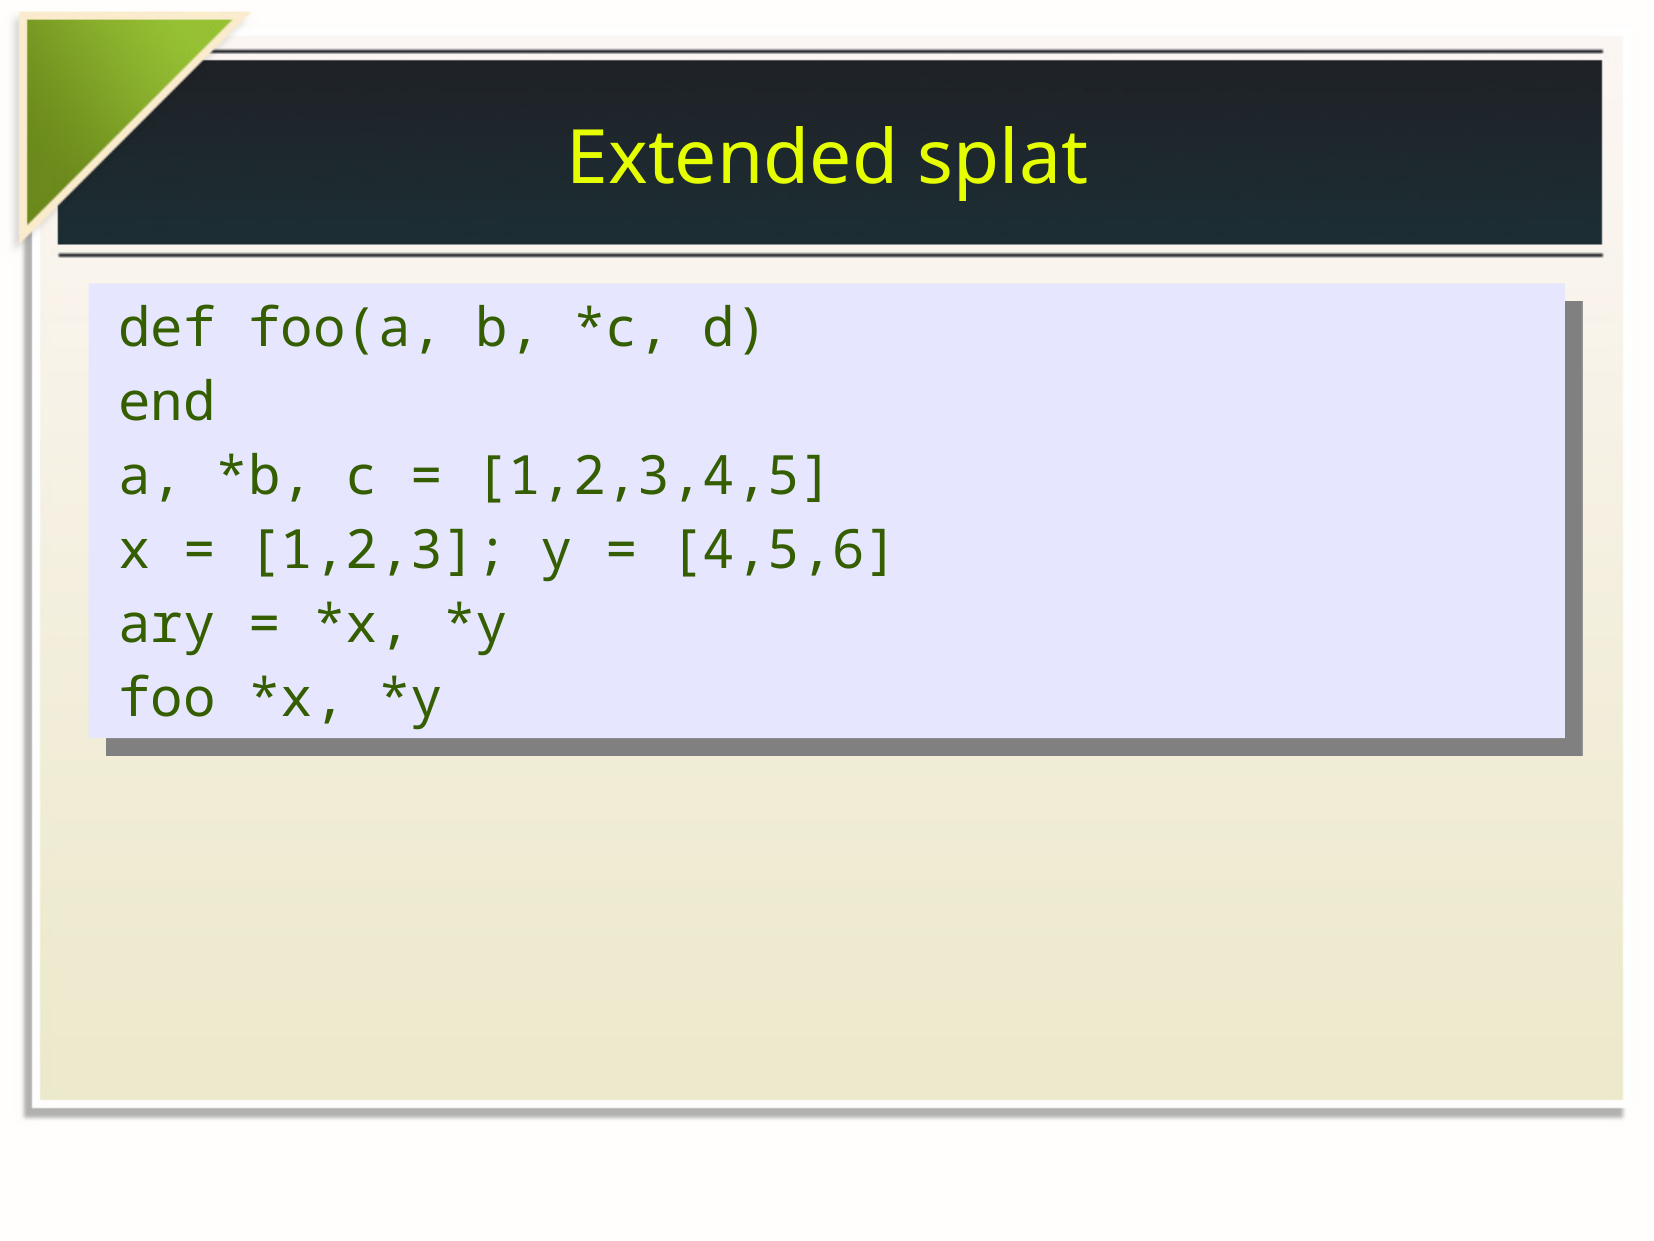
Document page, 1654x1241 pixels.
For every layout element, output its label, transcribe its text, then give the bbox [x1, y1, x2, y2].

picture [0, 0, 1654, 1241]
text_box def foo(a, b, *c, d) end a, *b, c = [1,2,3,4,5] x = [1,2,3]; y = [4,5,6] ary = *x, *y foo *x, *y [88, 283, 1565, 739]
title Extended splat [121, 73, 1534, 237]
